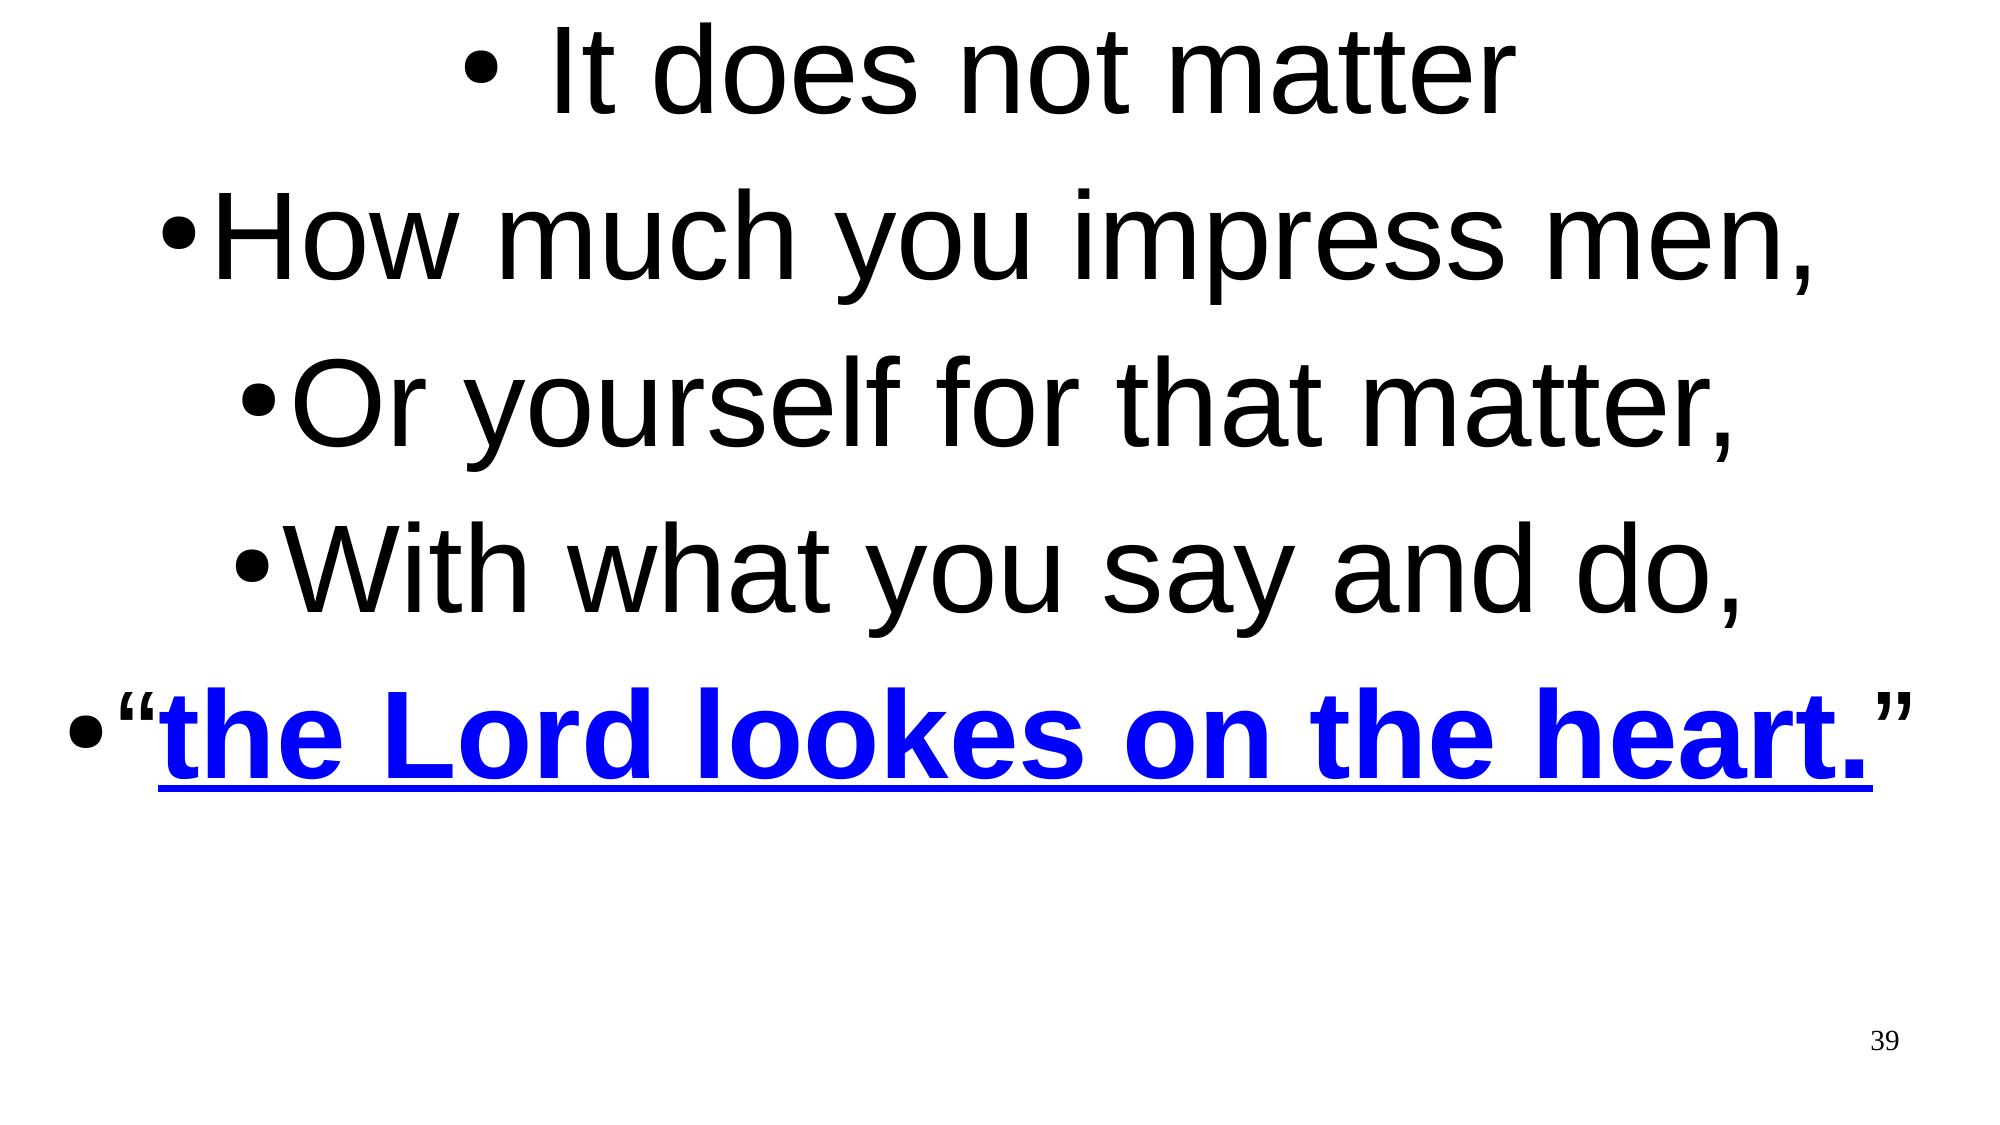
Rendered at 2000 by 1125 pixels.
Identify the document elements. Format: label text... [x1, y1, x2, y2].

list It does not matter How much you impress men, Or yourself for that matter, With what you say and do, “the Lord lookes on the heart.” [0, 0, 1996, 1123]
